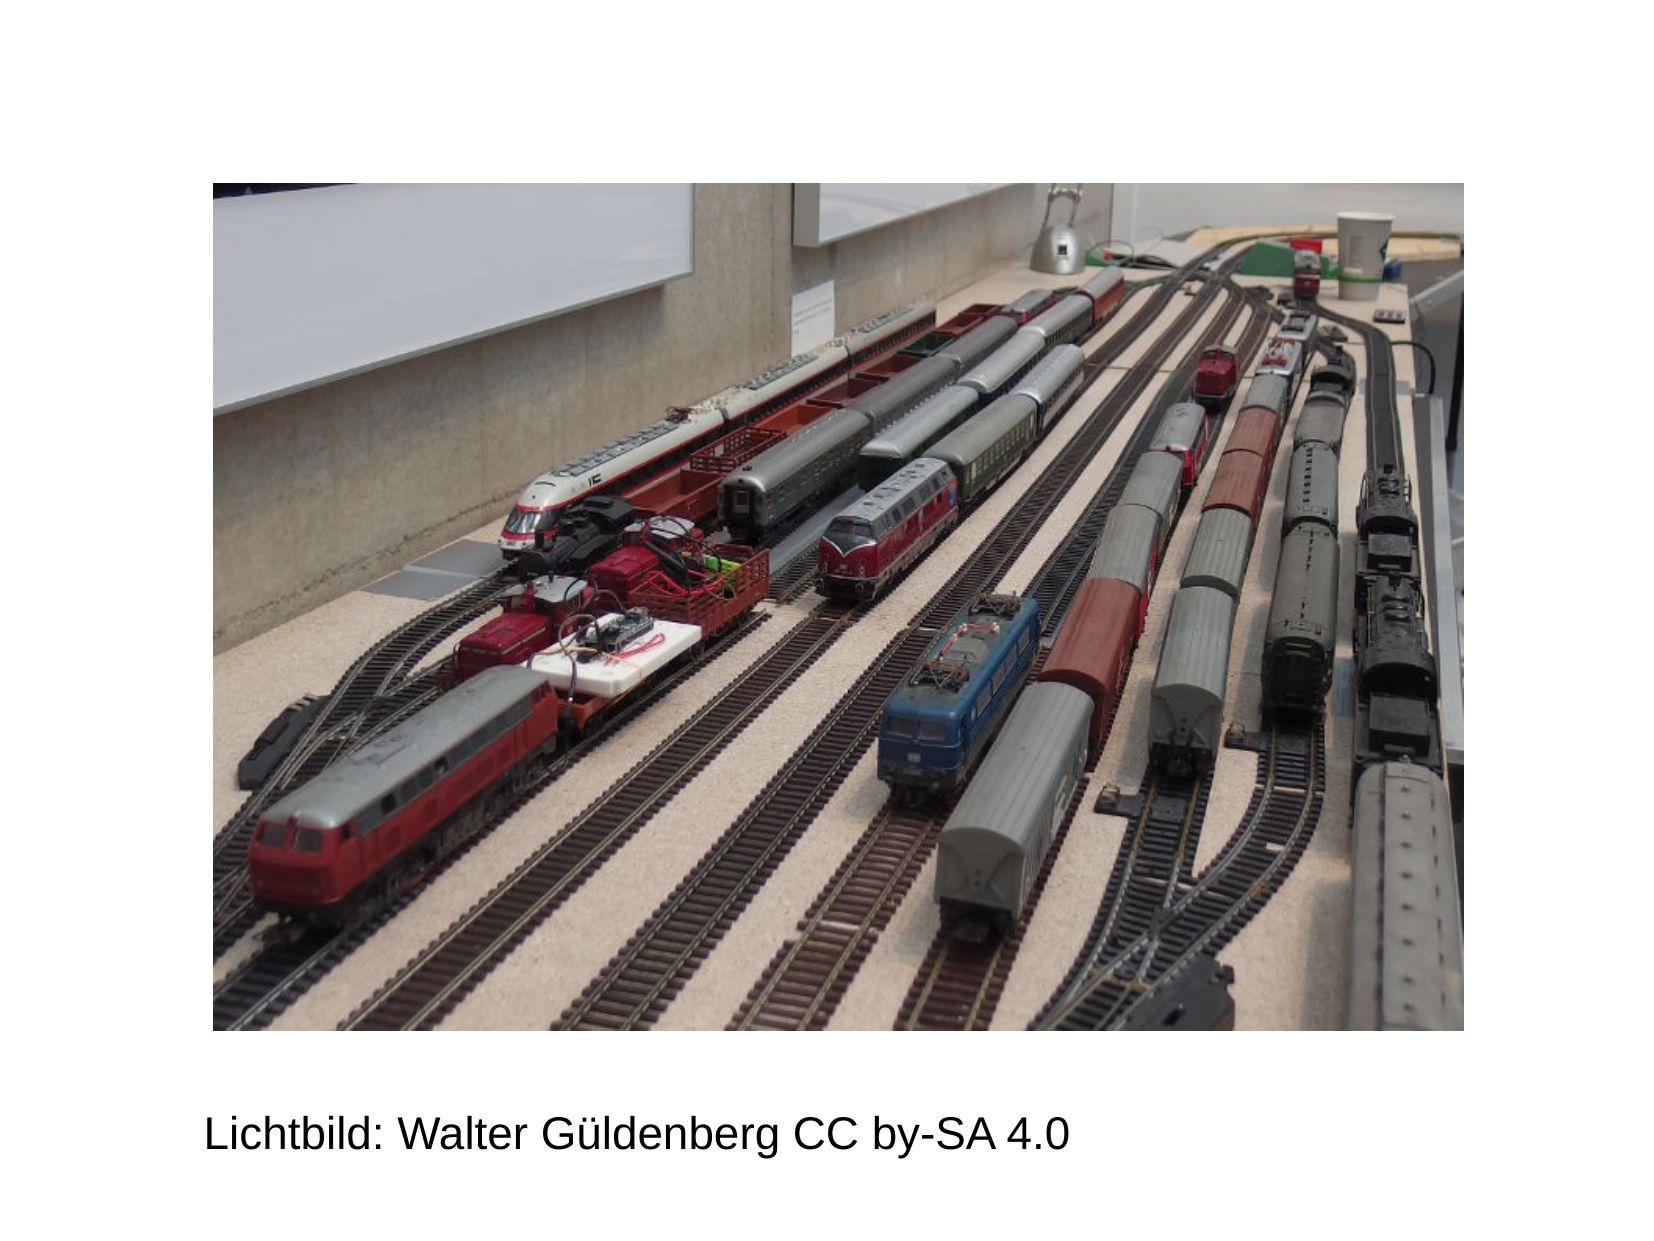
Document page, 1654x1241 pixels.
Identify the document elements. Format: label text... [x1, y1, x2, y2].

picture [213, 183, 1464, 1031]
text_box Lichtbild: Walter Güldenberg CC by-SA 4.0 [188, 1100, 1465, 1205]
